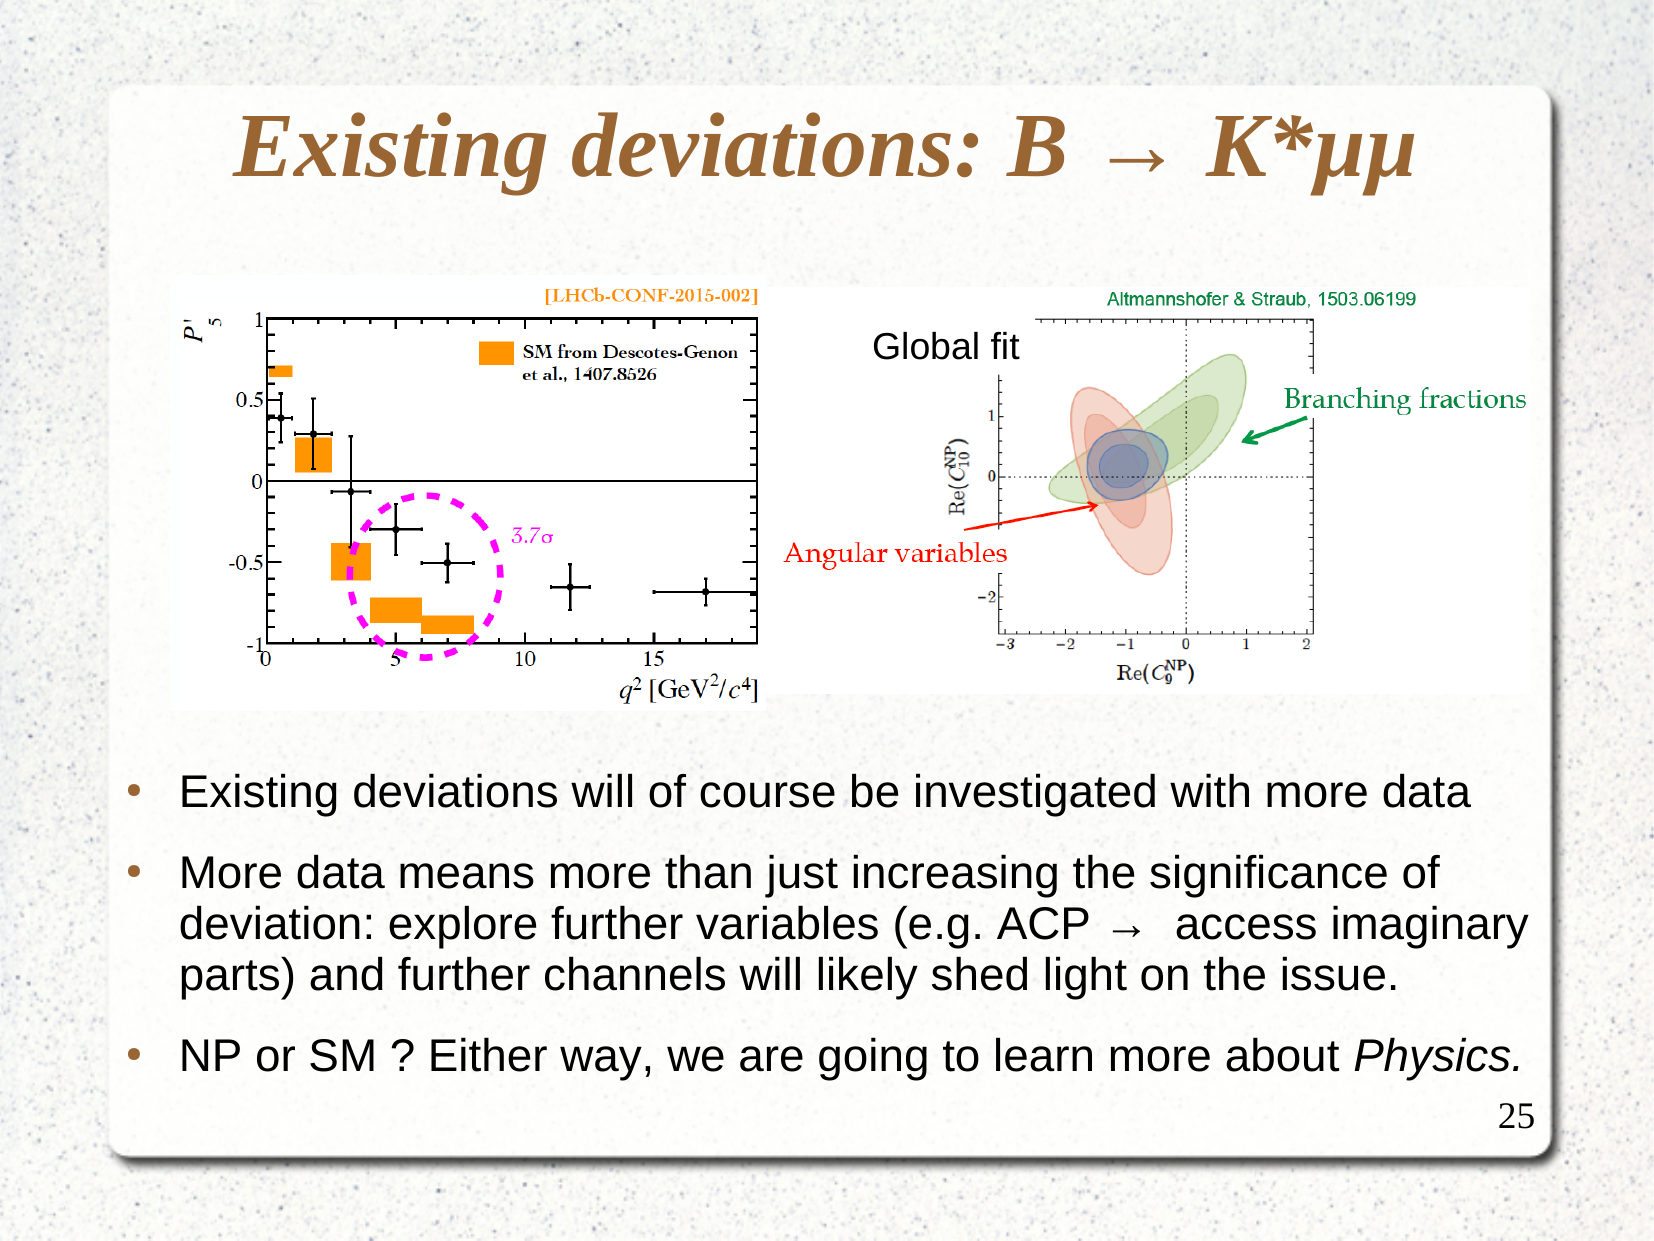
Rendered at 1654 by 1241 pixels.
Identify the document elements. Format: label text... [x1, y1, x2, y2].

list Existing deviations will of course be investigated with more data More data means more than just increasing the significance of deviation: explore further variables (e.g. ACP → access imaginary parts) and further channels will likely shed light on the issue. NP or SM ? Either way, we are going to learn more about Physics. [108, 765, 1549, 1184]
picture [0, 0, 1654, 1241]
text_box Global fit [857, 317, 1036, 375]
title Existing deviations: B → K*µµ [118, 95, 1536, 197]
